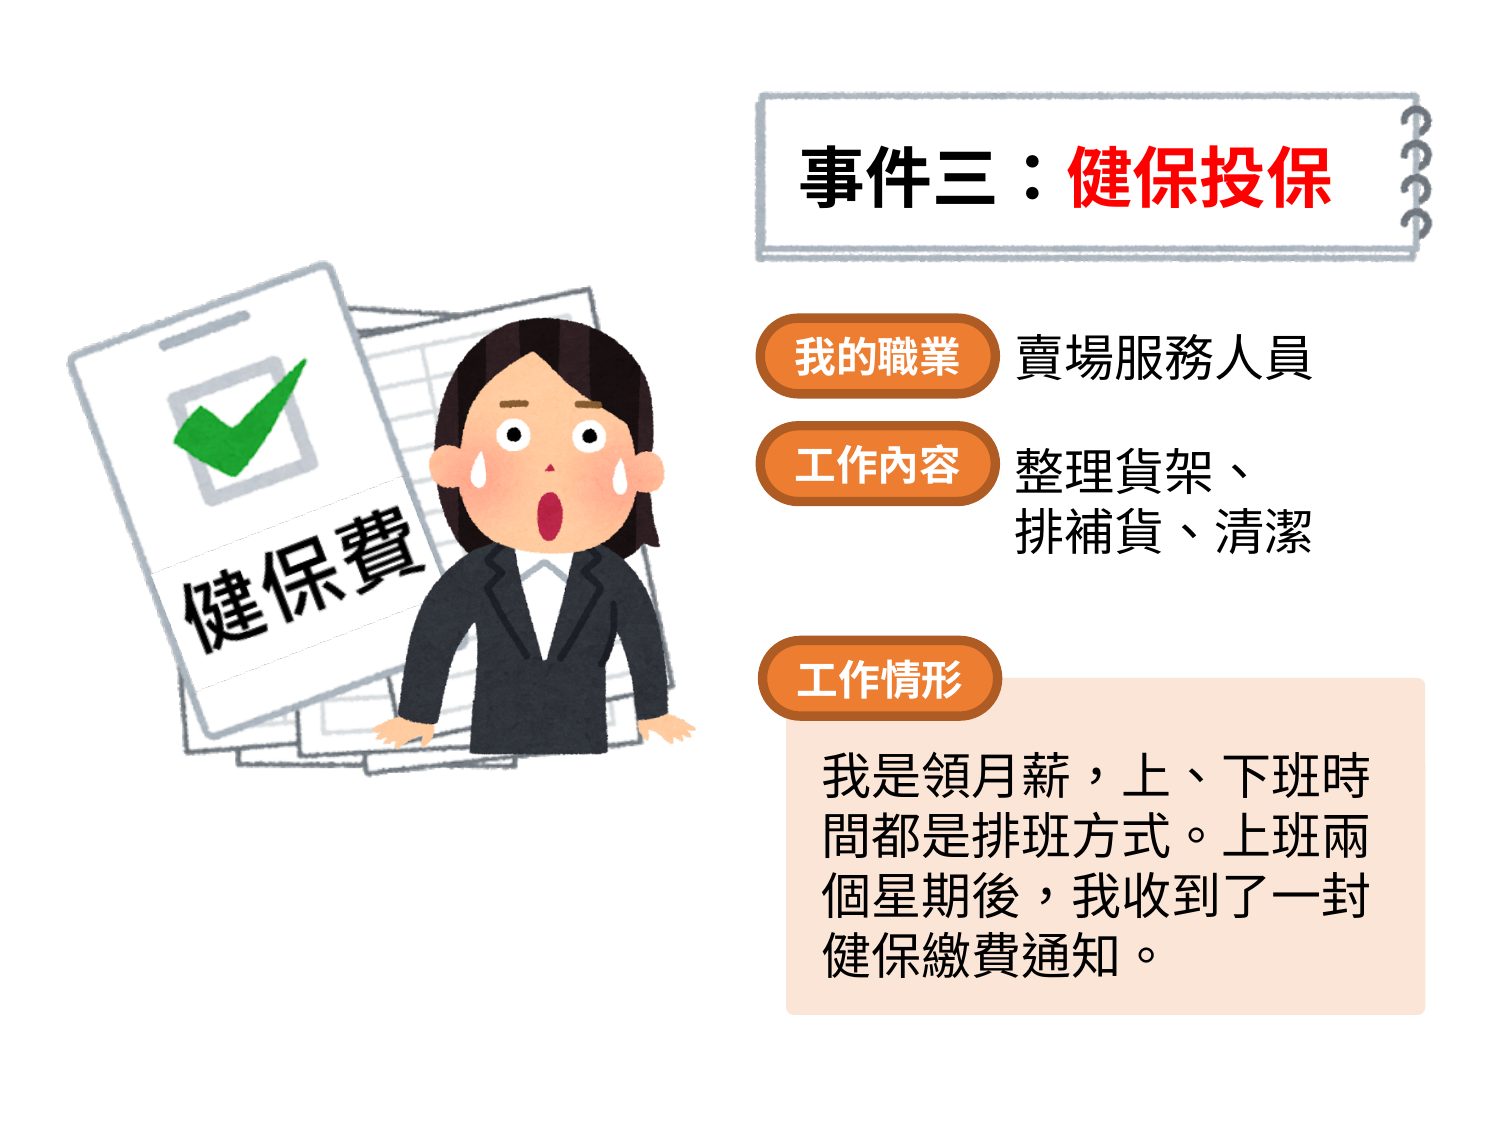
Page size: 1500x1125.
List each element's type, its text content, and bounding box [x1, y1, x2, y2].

picture [59, 250, 728, 801]
text_box 工作情形 [762, 640, 998, 717]
text_box 工作內容 [760, 425, 996, 502]
text_box 我是領月薪，上、下班時間都是排班方式。上班兩個星期後，我收到了一封健保繳費通知。 [807, 736, 1426, 992]
text_box [786, 677, 1426, 1015]
text_box 賣場服務人員 [999, 318, 1399, 394]
text_box 事件三：健保投保 [784, 128, 1436, 224]
text_box 我的職業 [760, 318, 996, 394]
picture [741, 79, 1444, 275]
text_box 整理貨架、 排補貨、清潔 [999, 433, 1392, 569]
